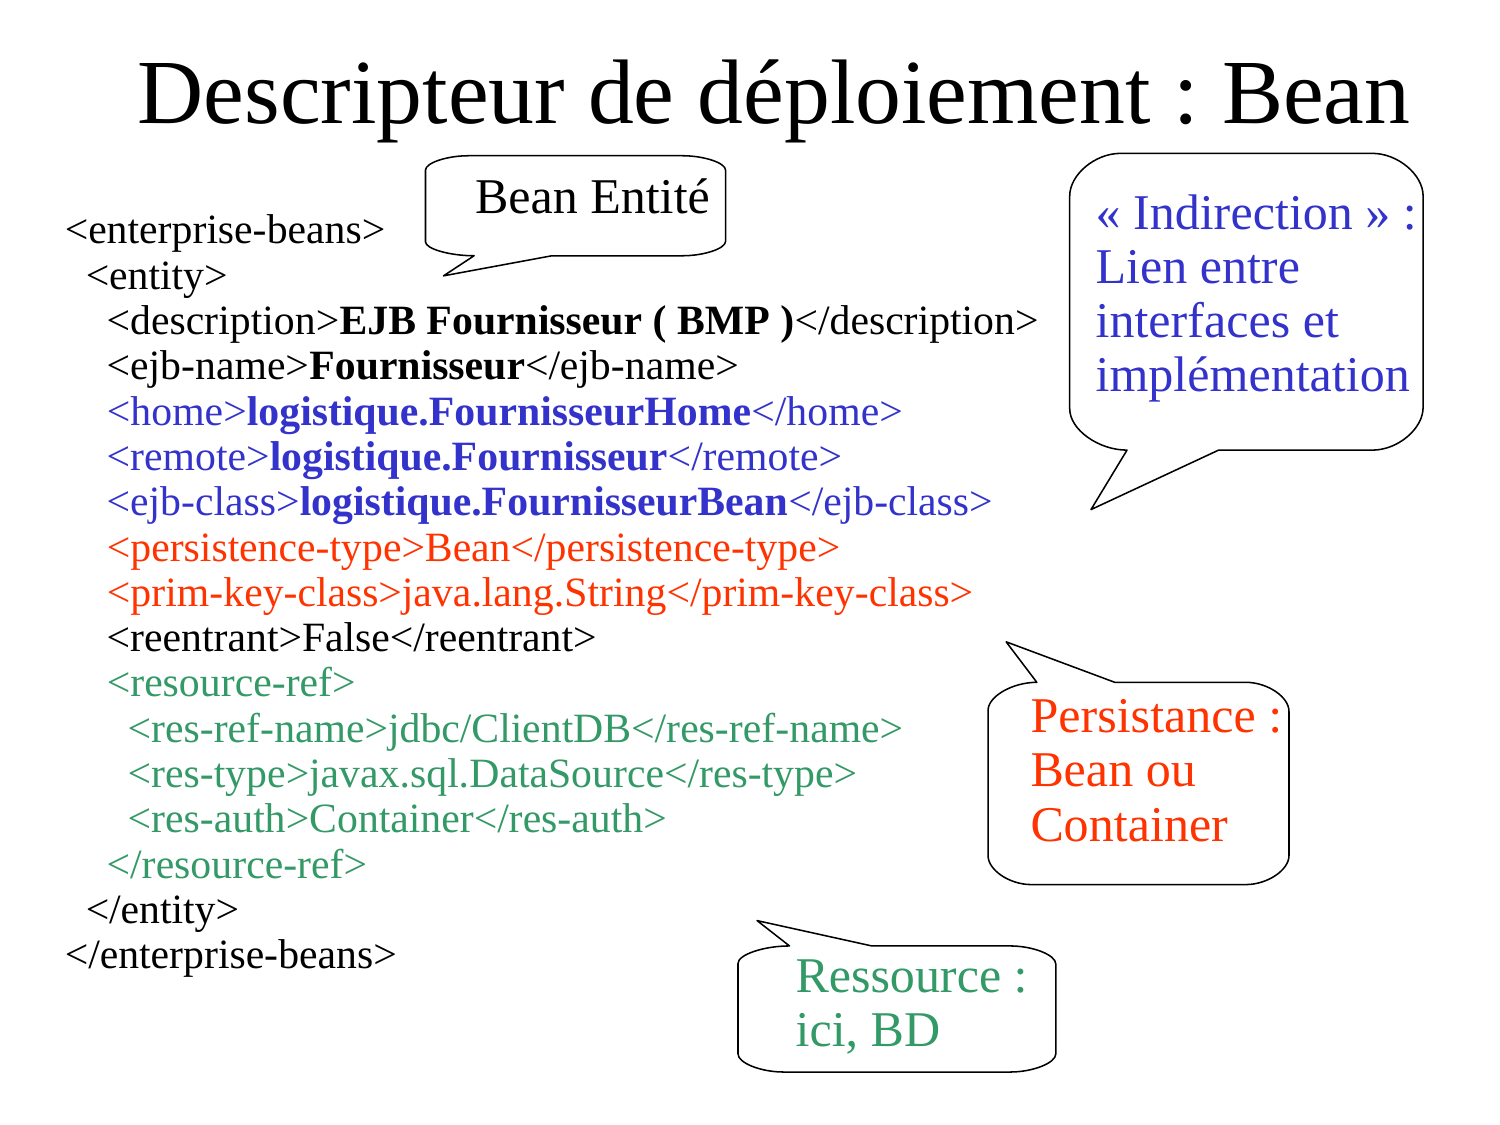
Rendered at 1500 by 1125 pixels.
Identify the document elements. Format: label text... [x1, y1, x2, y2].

text_box « Indirection » : Lien entre interfaces et implémentation [1080, 178, 1432, 434]
text_box [738, 946, 780, 1072]
text_box [1083, 434, 1411, 510]
text_box [1069, 153, 1418, 431]
text_box [1006, 641, 1112, 681]
text_box Persistance : Bean ou Container [1015, 681, 1298, 877]
text_box [757, 920, 850, 941]
text_box [425, 155, 726, 276]
text_box Bean Entité [460, 162, 725, 238]
text_box <enterprise-beans> <entity> <description>EJB Fournisseur ( BMP )</description> <ejb-name>Fournisseur</ejb-name> <home>logistique.FournisseurHome</home> <remote>logistique.Fournisseur</remote> <ejb-class>logistique.FournisseurBean</ejb-class> <persistence-type>Bean</persistence-type> <prim-key-class>java.lang.String</prim-key-class> <reentrant>False</reentrant> <resource-ref> <res-ref-name>jdbc/ClientDB</res-ref-name> <res-type>javax.sql.DataSource</res-type> <res-auth>Container</res-auth> </resource-ref> </entity> </enterprise-beans> [50, 200, 1088, 1098]
text_box [1043, 952, 1056, 1066]
text_box [988, 685, 1274, 885]
title Descripteur de déploiement : Bean [112, 0, 1438, 188]
text_box Ressource : ici, BD [780, 941, 1043, 1077]
